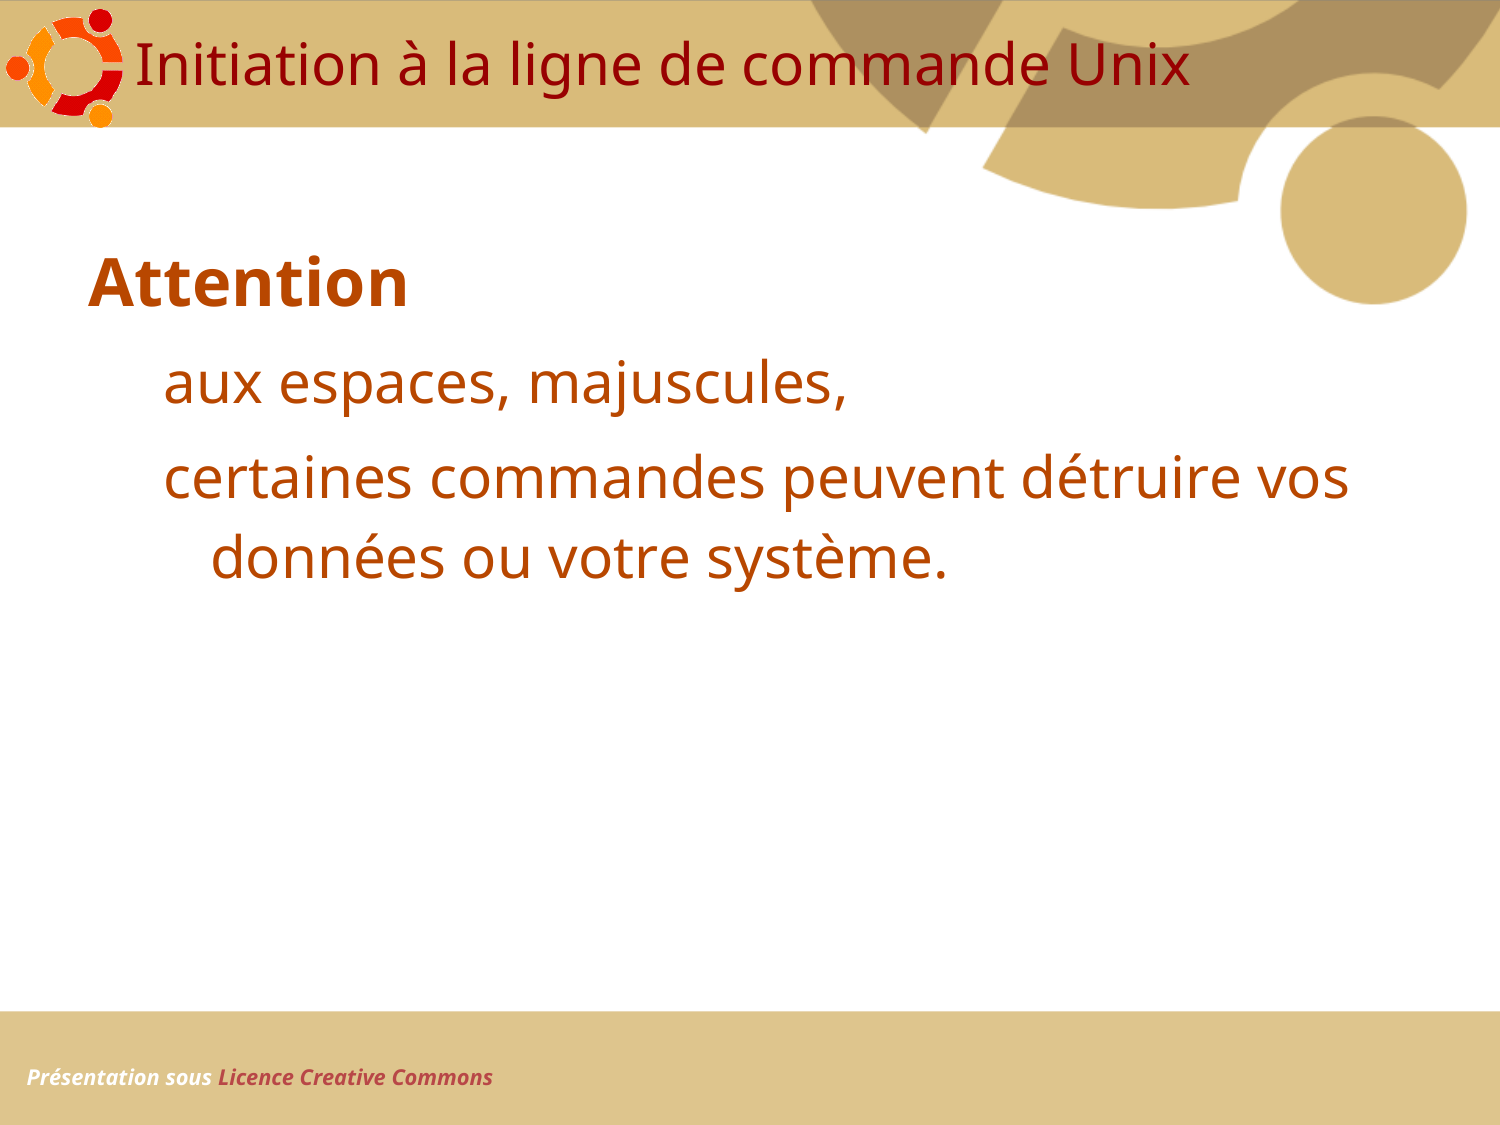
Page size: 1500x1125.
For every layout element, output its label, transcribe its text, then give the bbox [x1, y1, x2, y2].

title Initiation à la ligne de commande Unix [135, 0, 1417, 177]
list Attention aux espaces, majuscules, certaines commandes peuvent détruire vos données ou votre système. [88, 234, 1490, 921]
picture [0, 0, 1500, 557]
